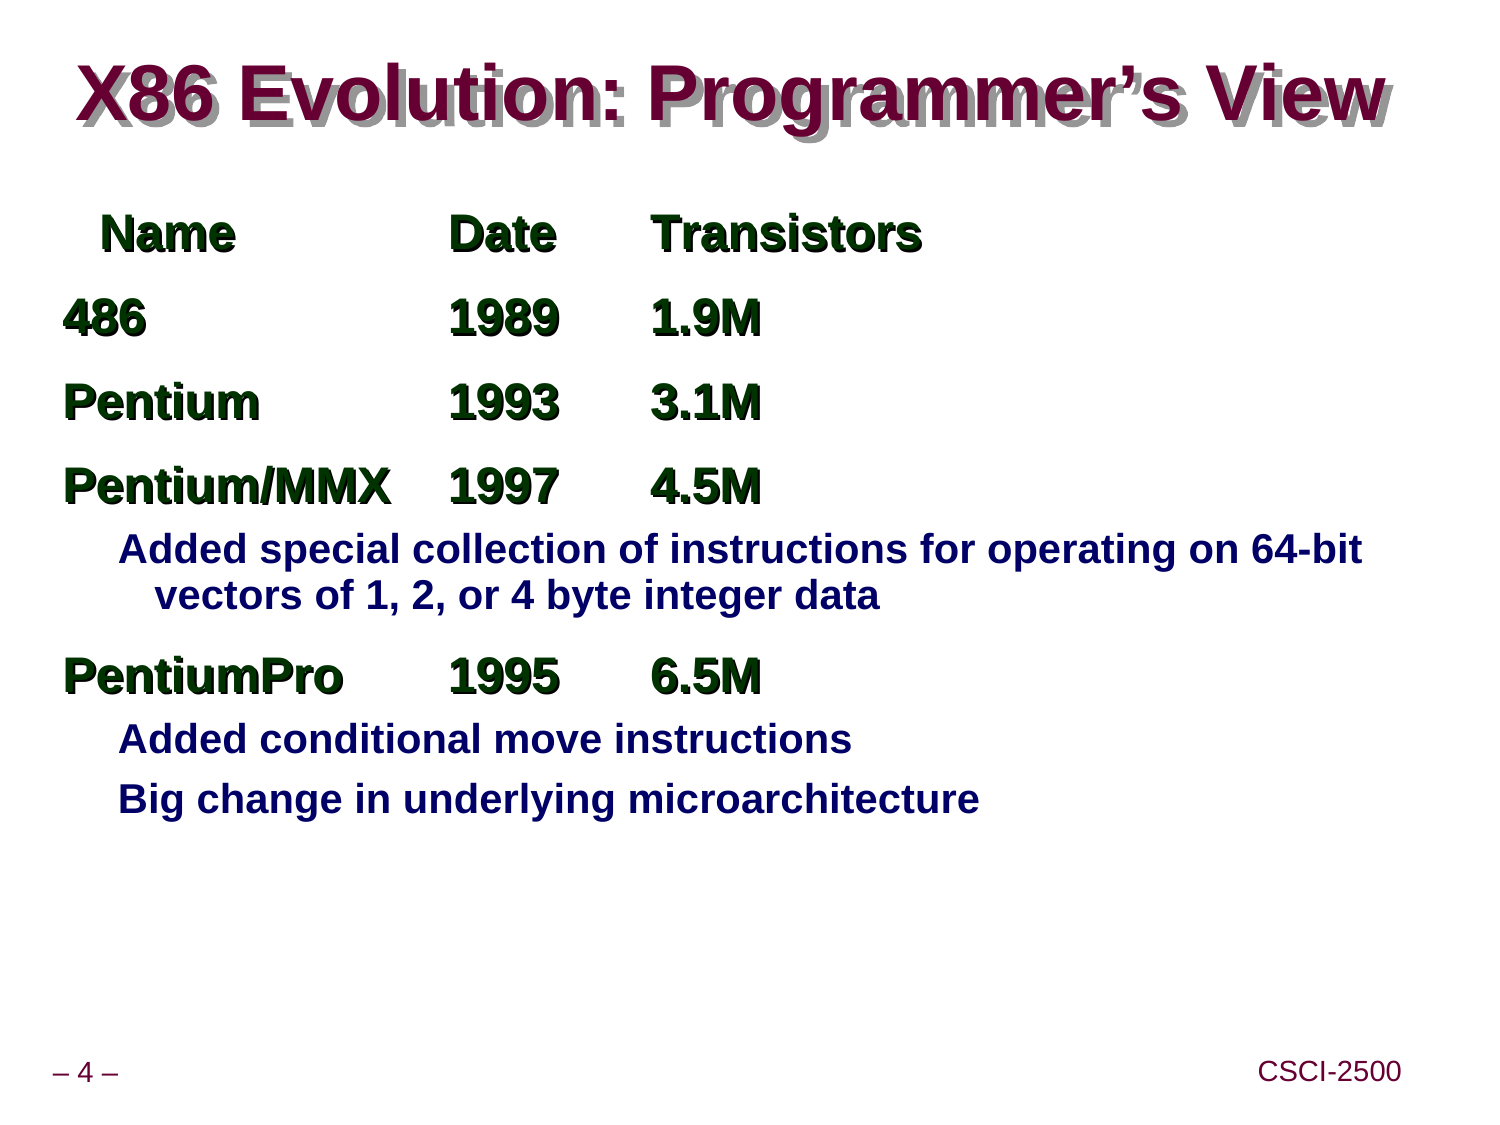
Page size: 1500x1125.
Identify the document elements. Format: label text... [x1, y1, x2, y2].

list Name Date Transistors 486 1989 1.9M Pentium 1993 3.1M Pentium/MMX 1997 4.5M Added special collection of instructions for operating on 64-bit vectors of 1, 2, or 4 byte integer data PentiumPro 1995 6.5M Added conditional move instructions Big change in underlying microarchitecture [47, 200, 1411, 1058]
title X86 Evolution: Programmer’s View [75, 45, 1426, 149]
